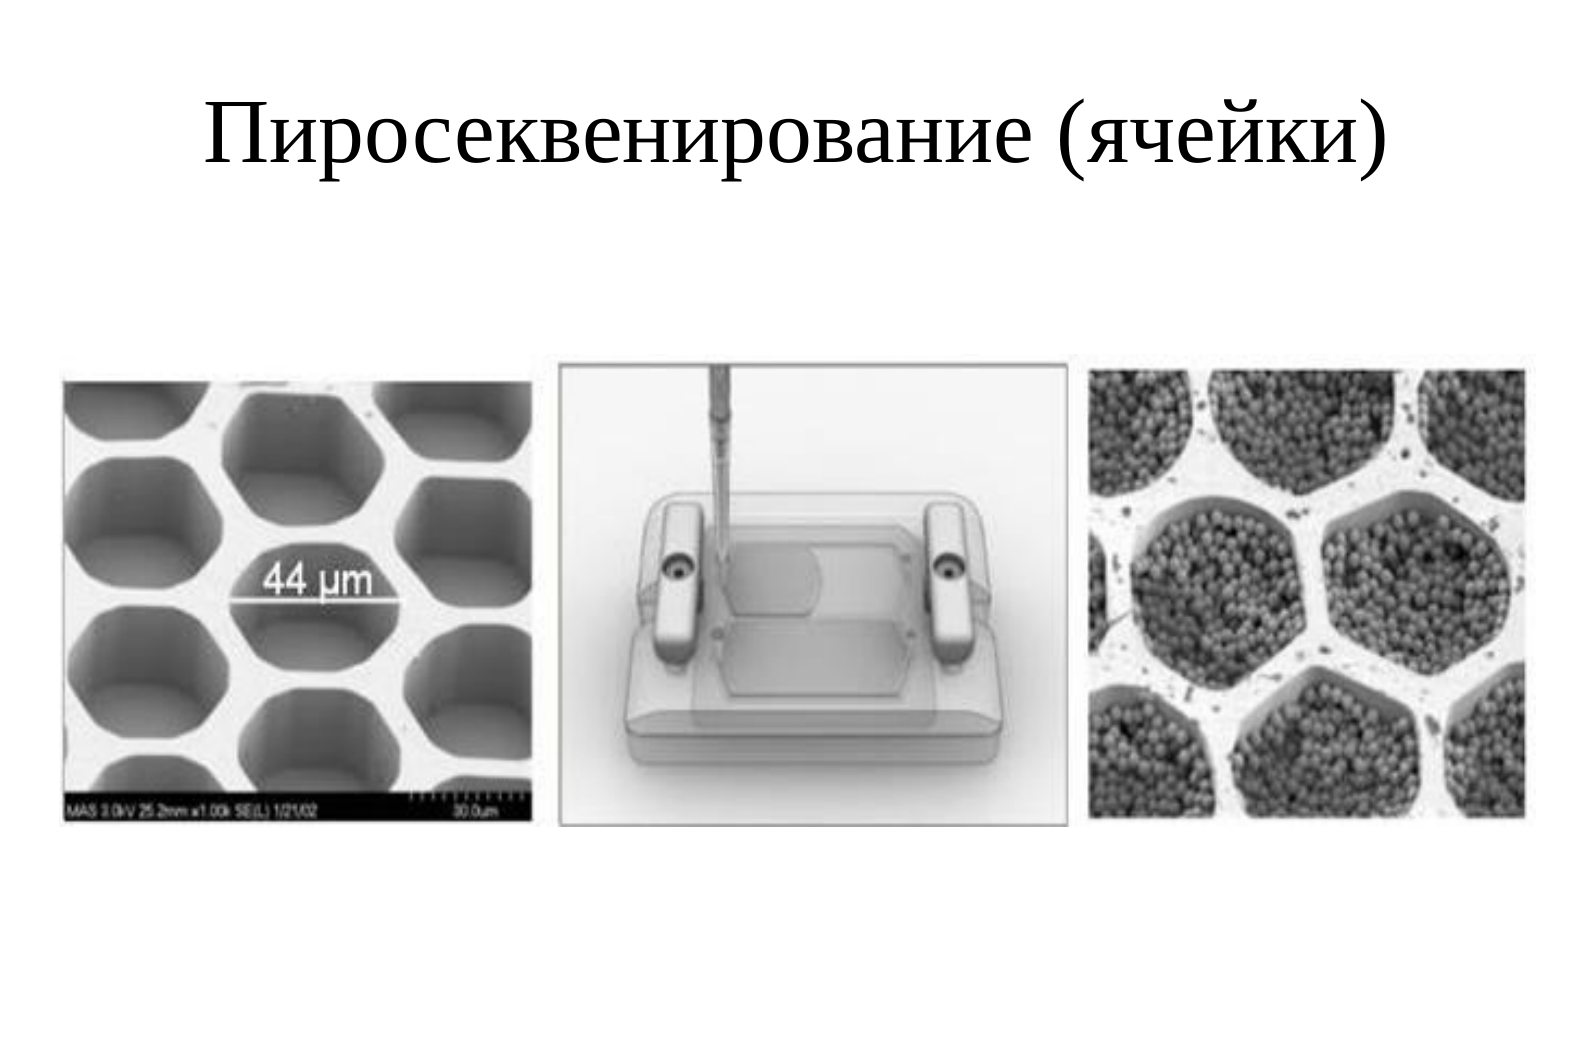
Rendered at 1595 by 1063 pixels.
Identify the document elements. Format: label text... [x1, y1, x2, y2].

picture [59, 354, 1536, 827]
title Пиросеквенирование (ячейки) [79, 49, 1515, 213]
